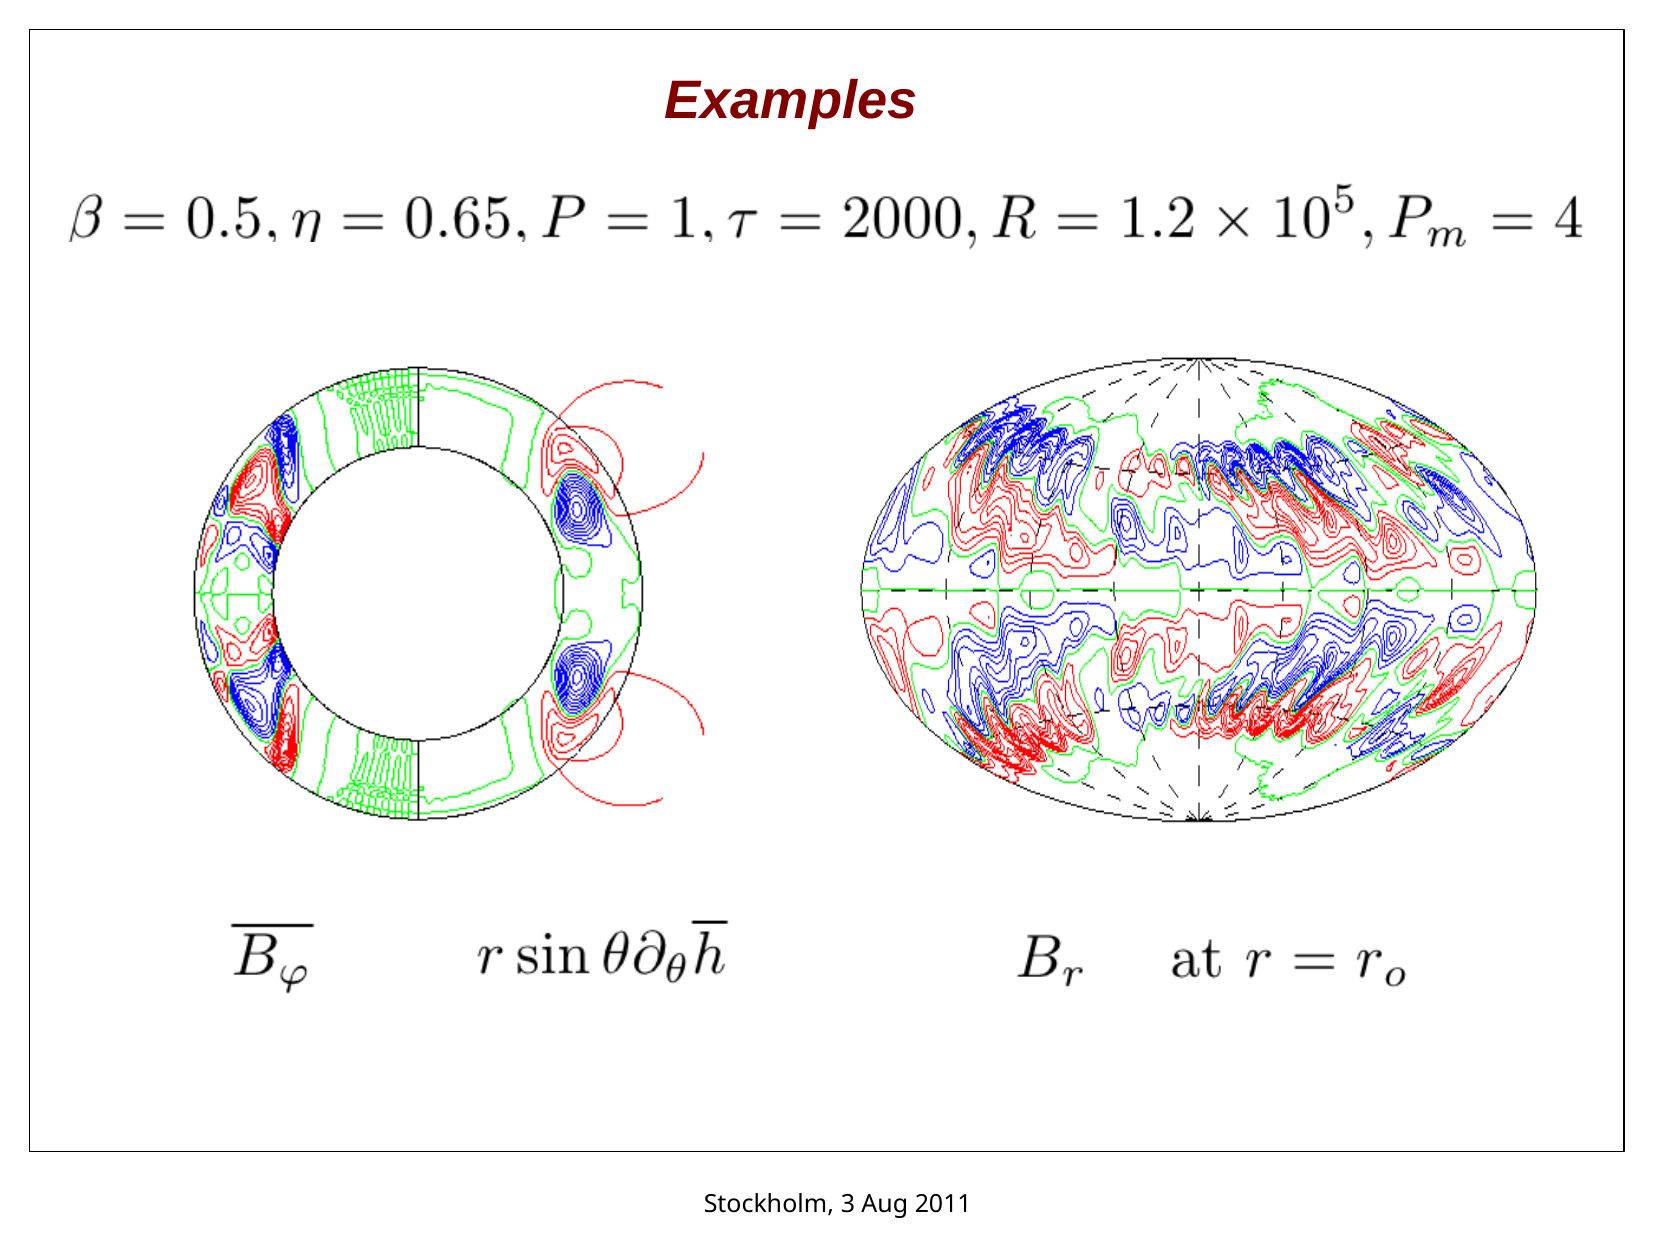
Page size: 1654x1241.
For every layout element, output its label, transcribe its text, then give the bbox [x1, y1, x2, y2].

picture [57, 175, 1593, 1002]
text_box Examples [649, 59, 976, 135]
text_box Stockholm, 3 Aug 2011 [688, 1172, 965, 1226]
picture [1003, 915, 1431, 1011]
